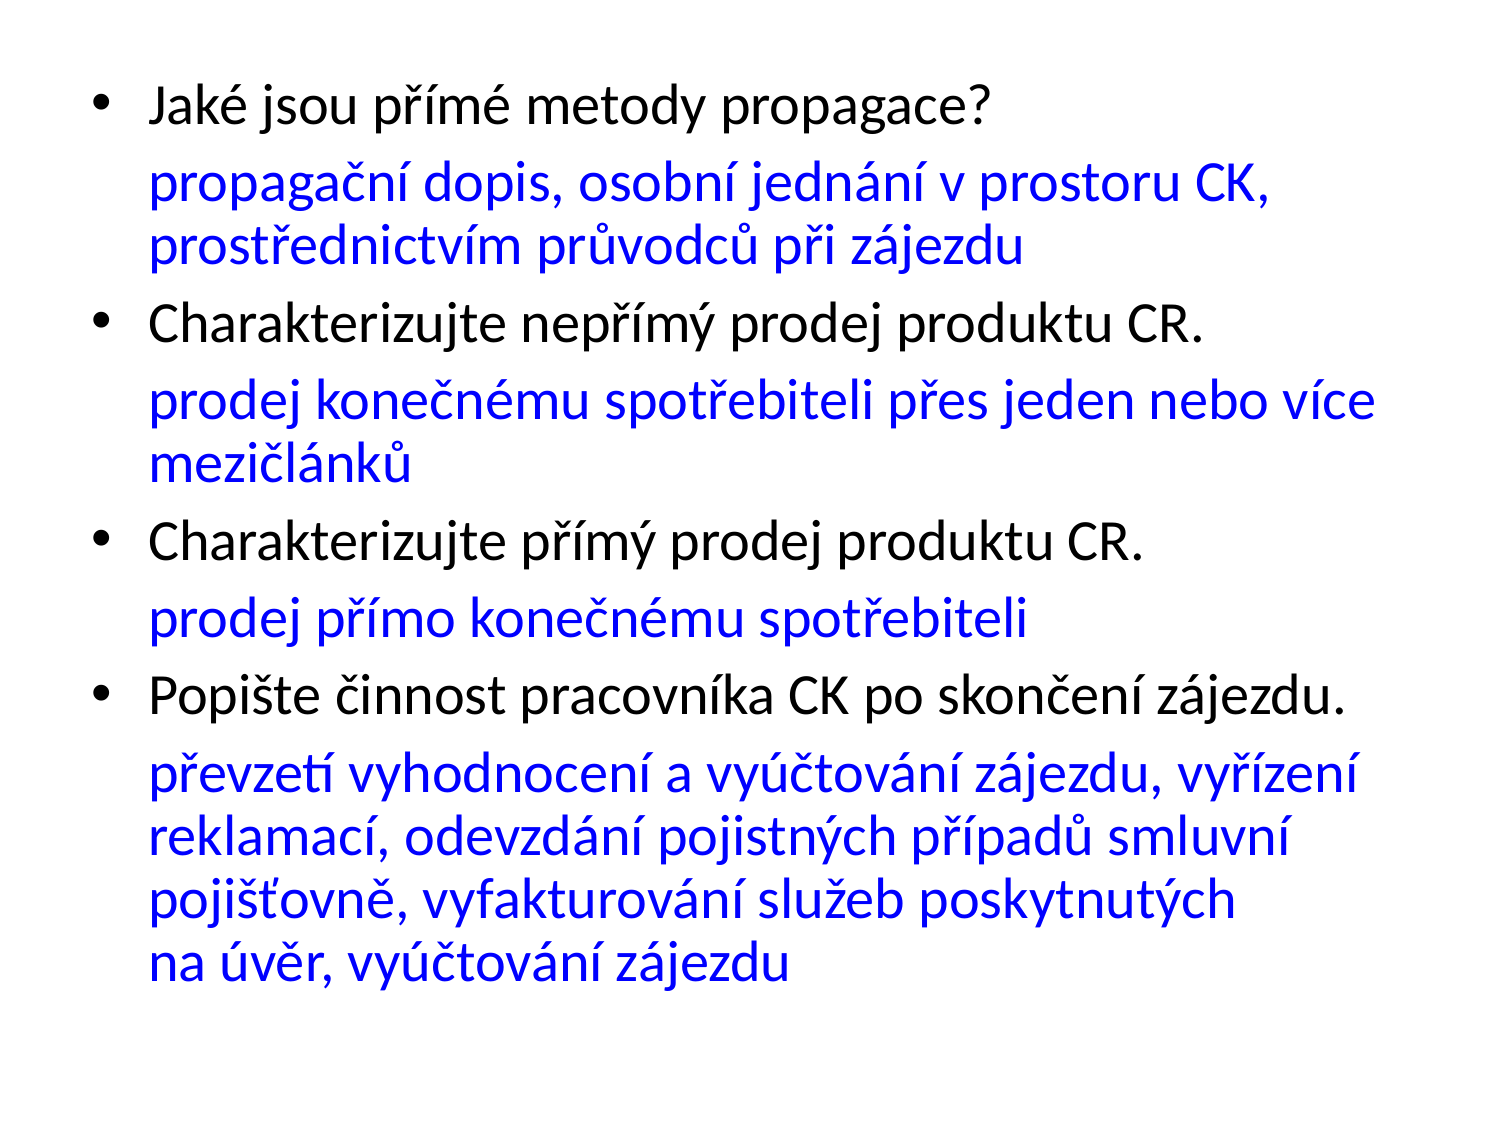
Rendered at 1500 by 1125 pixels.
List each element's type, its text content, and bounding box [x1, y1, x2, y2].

list Jaké jsou přímé metody propagace? propagační dopis, osobní jednání v prostoru CK, prostřednictvím průvodců při zájezdu Charakterizujte nepřímý prodej produktu CR. prodej konečnému spotřebiteli přes jeden nebo více mezičlánků Charakterizujte přímý prodej produktu CR. prodej přímo konečnému spotřebiteli Popište činnost pracovníka CK po skončení zájezdu. převzetí vyhodnocení a vyúčtování zájezdu, vyřízení reklamací, odevzdání pojistných případů smluvní pojišťovně, vyfakturování služeb poskytnutých na úvěr, vyúčtování zájezdu [76, 66, 1427, 1081]
